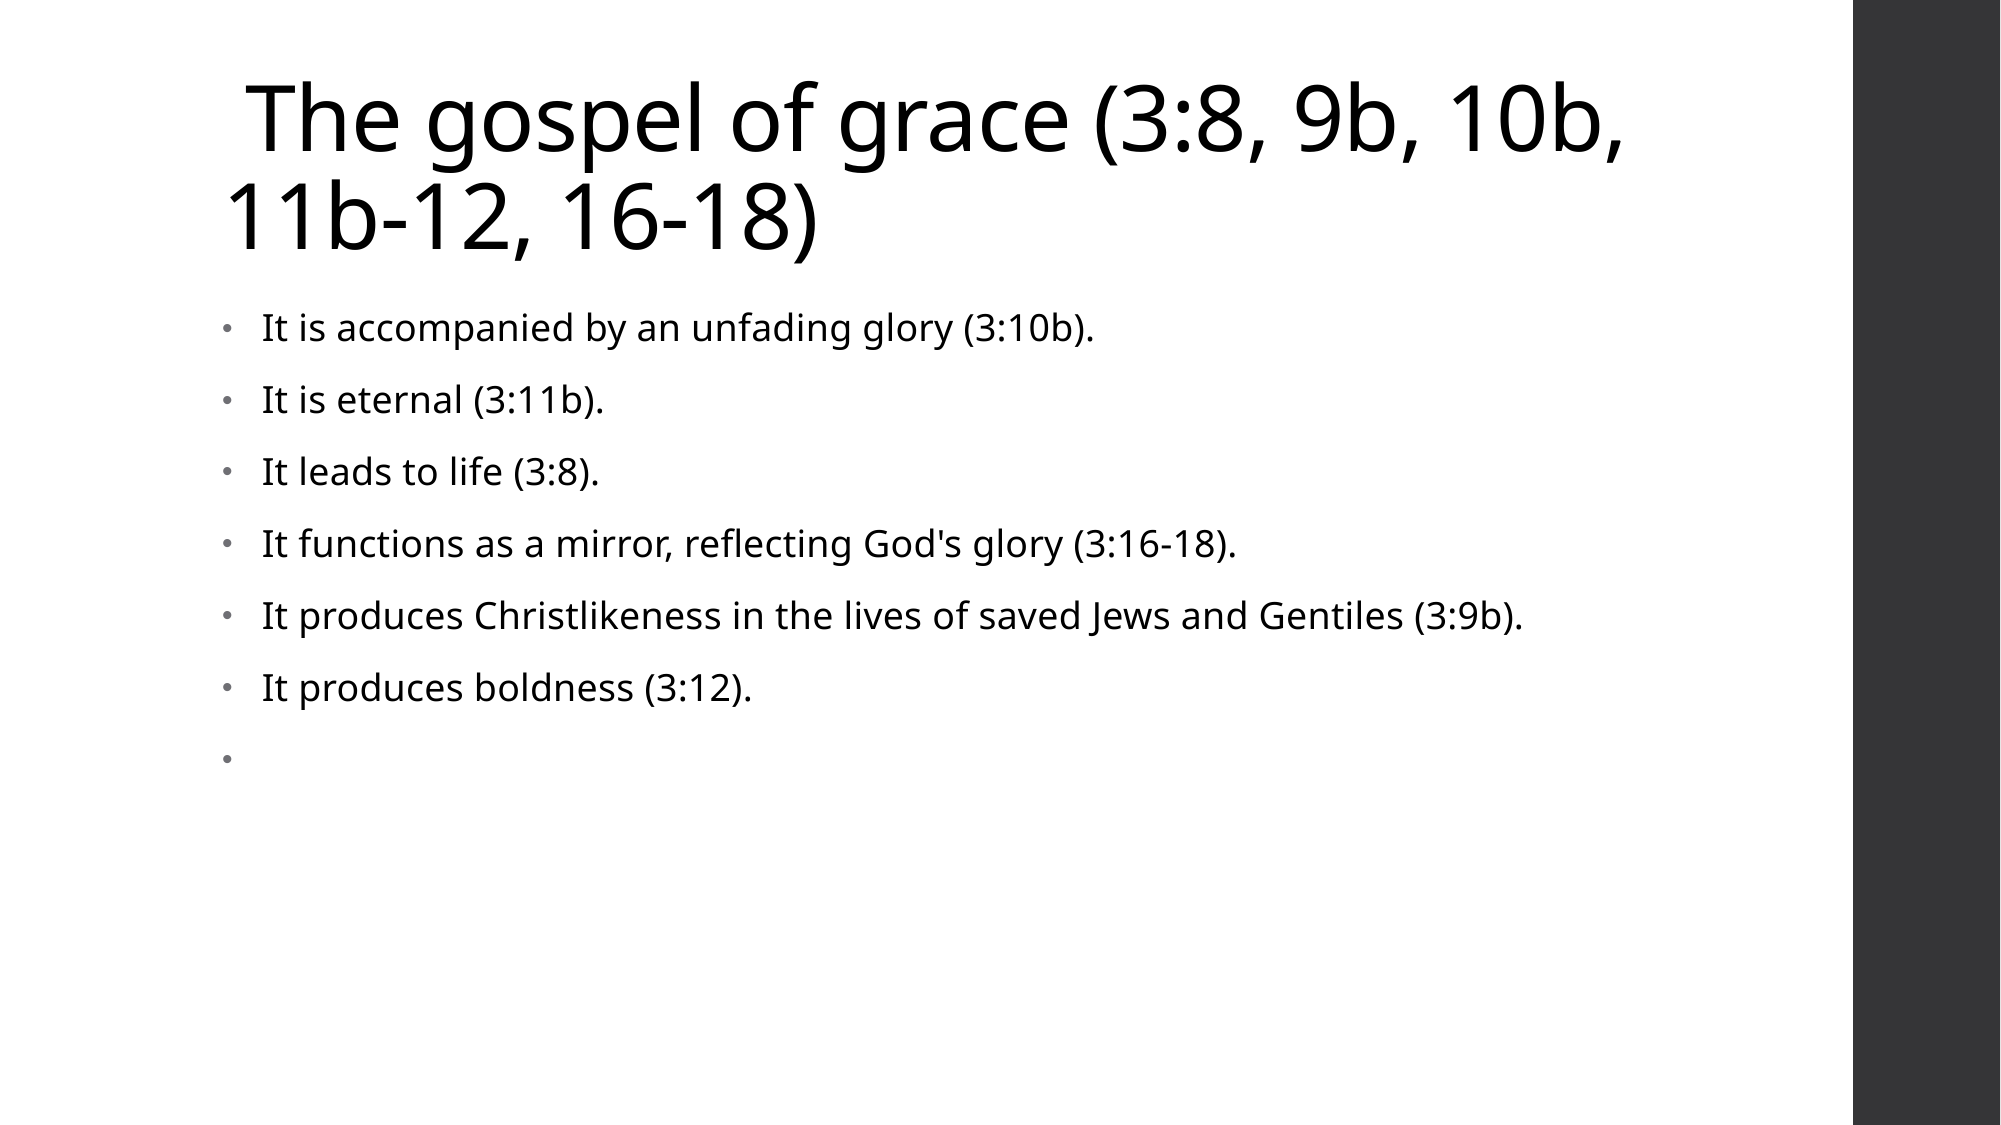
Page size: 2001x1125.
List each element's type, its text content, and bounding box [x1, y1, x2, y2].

list It is accompanied by an unfading glory (3:10b). It is eternal (3:11b). It leads to life (3:8). It functions as a mirror, reflecting God's glory (3:16-18). It produces Christlikeness in the lives of saved Jews and Gentiles (3:9b). It produces boldness (3:12). [206, 299, 1617, 1014]
title The gospel of grace (3:8, 9b, 10b, 11b-12, 16-18) [206, 60, 1797, 278]
